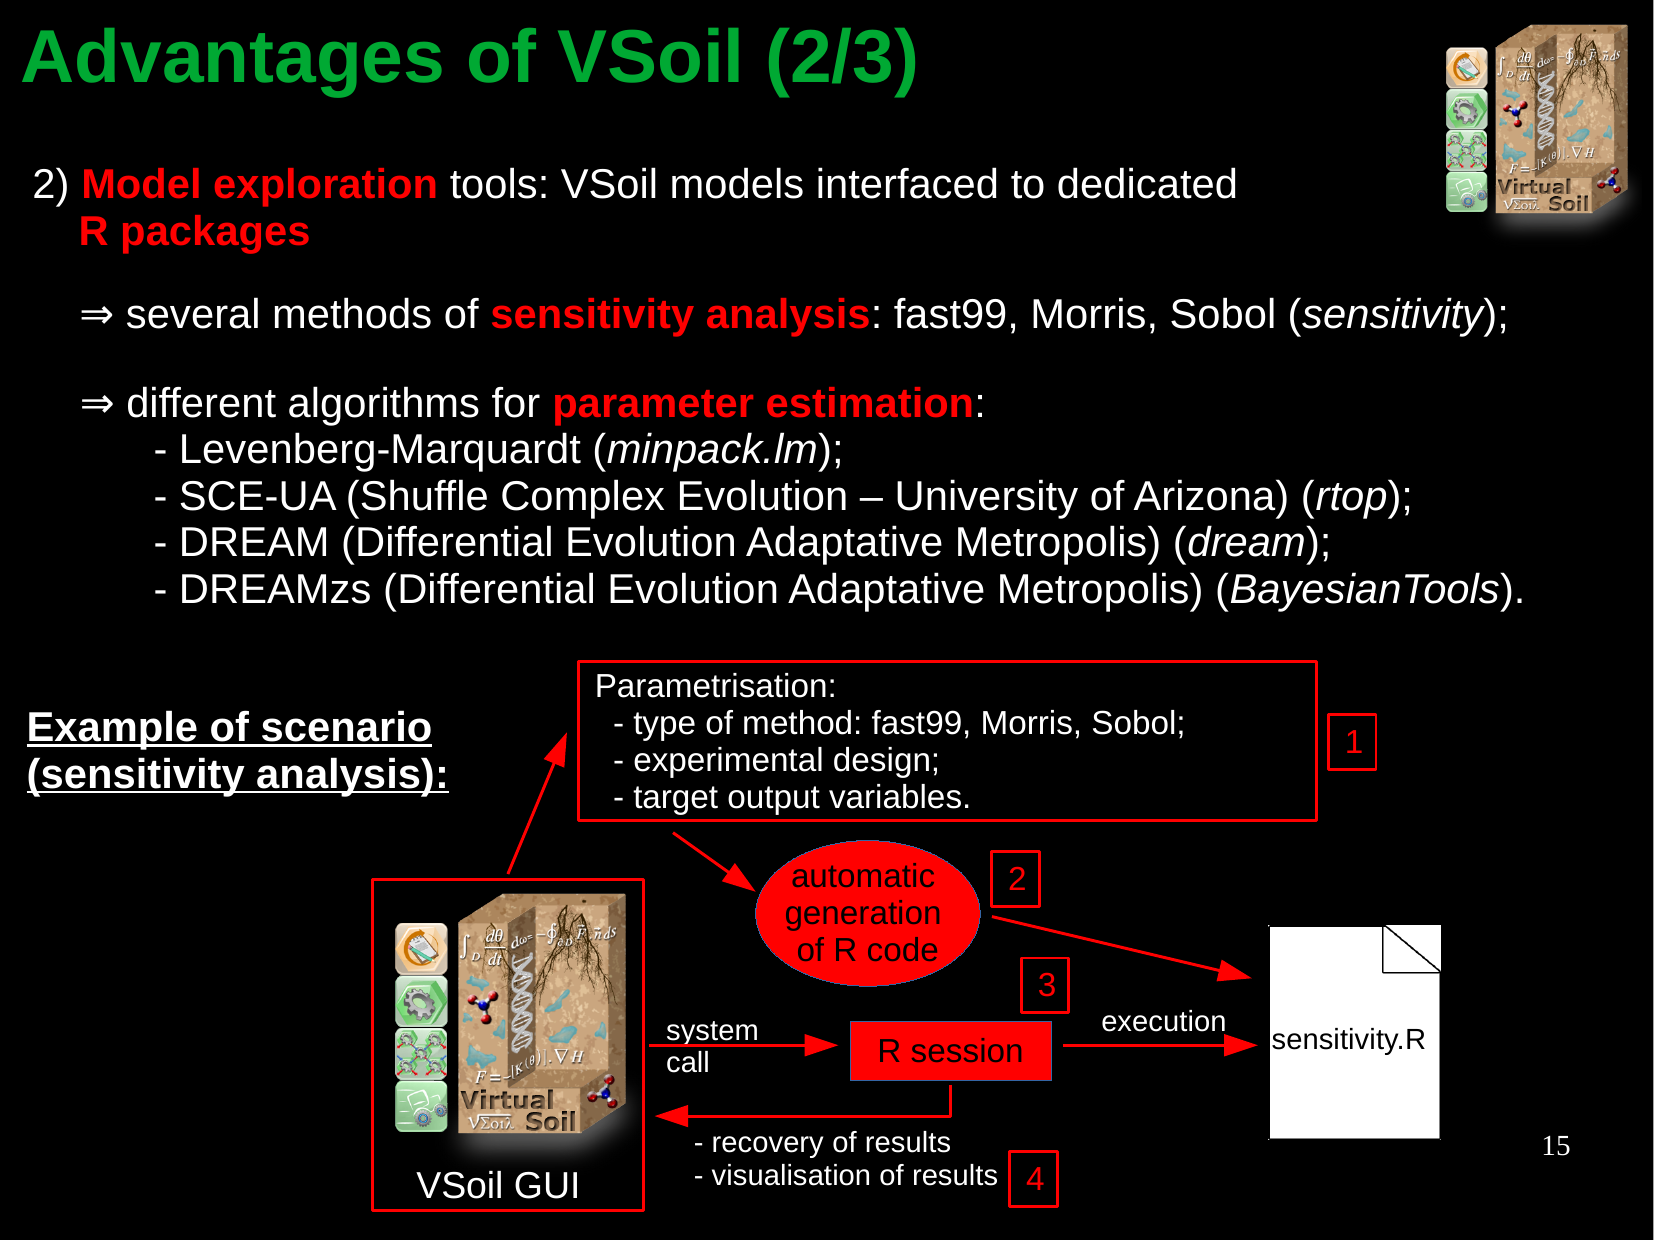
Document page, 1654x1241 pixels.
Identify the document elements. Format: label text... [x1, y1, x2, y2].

text_box 1 [1328, 714, 1376, 770]
text_box Parametrisation: - type of method: fast99, Morris, Sobol; - experimental design; - target output variables. [578, 661, 1317, 821]
picture [1409, 0, 1642, 260]
picture [348, 832, 644, 1193]
text_box system call [651, 1006, 805, 1044]
text_box 2 [991, 851, 1040, 907]
text_box R session [850, 1021, 1052, 1081]
text_box automatic generation of R code [755, 840, 981, 987]
text_box - recovery of results - visualisation of results [678, 1118, 1028, 1199]
text_box sensitivity.R [1256, 1015, 1441, 1064]
picture [1268, 925, 1441, 1015]
text_box ⇒ several methods of sensitivity analysis: fast99, Morris, Sobol (sensitivity); [53, 283, 1642, 346]
text_box VSoil GUI [401, 1157, 615, 1215]
text_box 2) Model exploration tools: VSoil models interfaced to dedicated R packages [17, 153, 1536, 262]
text_box 3 [1021, 957, 1069, 1013]
text_box 4 [1009, 1151, 1058, 1207]
text_box ⇒ different algorithms for parameter estimation: - Levenberg-Marquardt (minpack.lm); - SCE-UA (Shuffle Complex Evolution – University of Arizona) (rtop); - DREAM (Differential Evolution Adaptative Metropolis) (dream); - DREAMzs (Differential Evolution Adaptative Metropolis) (BayesianTools). [64, 372, 1630, 626]
text_box Advantages of VSoil (2/3) [5, 7, 1063, 107]
picture [1268, 1064, 1441, 1140]
text_box execution [1086, 997, 1252, 1044]
text_box Example of scenario (sensitivity analysis): [11, 696, 497, 805]
text_box system call [651, 1047, 805, 1087]
